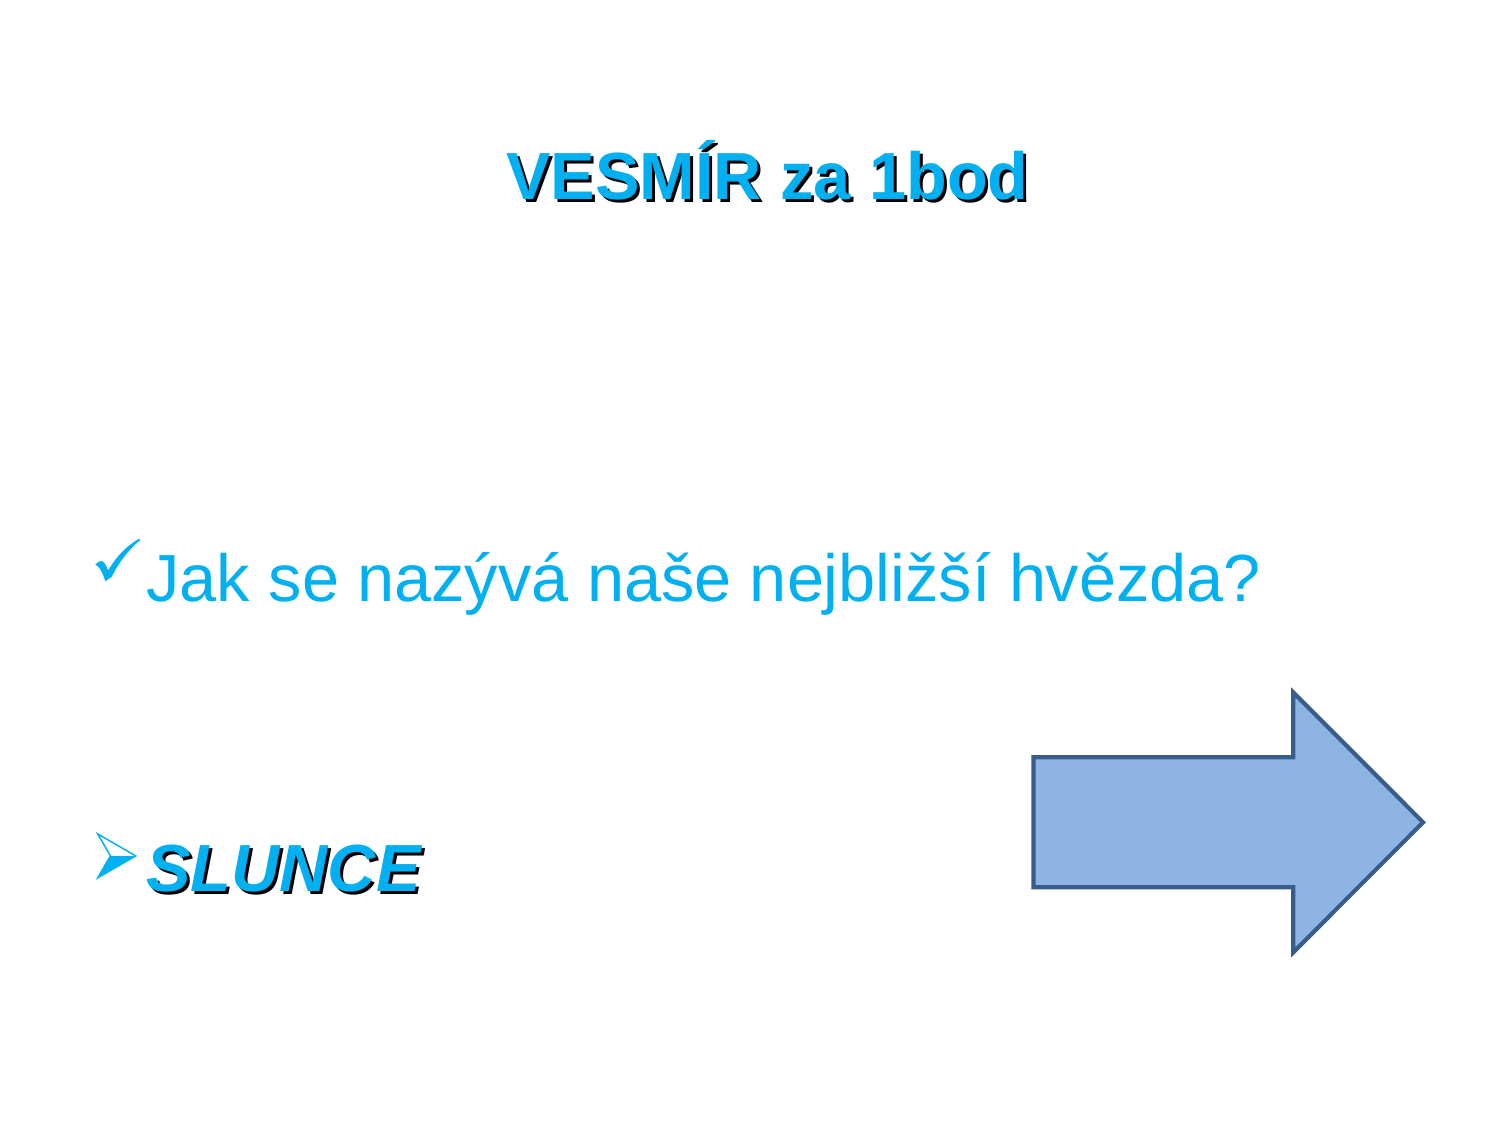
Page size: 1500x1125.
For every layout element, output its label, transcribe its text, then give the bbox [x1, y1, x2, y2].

title VESMÍR za 1bod [75, 113, 1426, 233]
list Jak se nazývá naše nejbližší hvězda? SLUNCE [75, 527, 1426, 1079]
text_box [1033, 692, 1424, 953]
